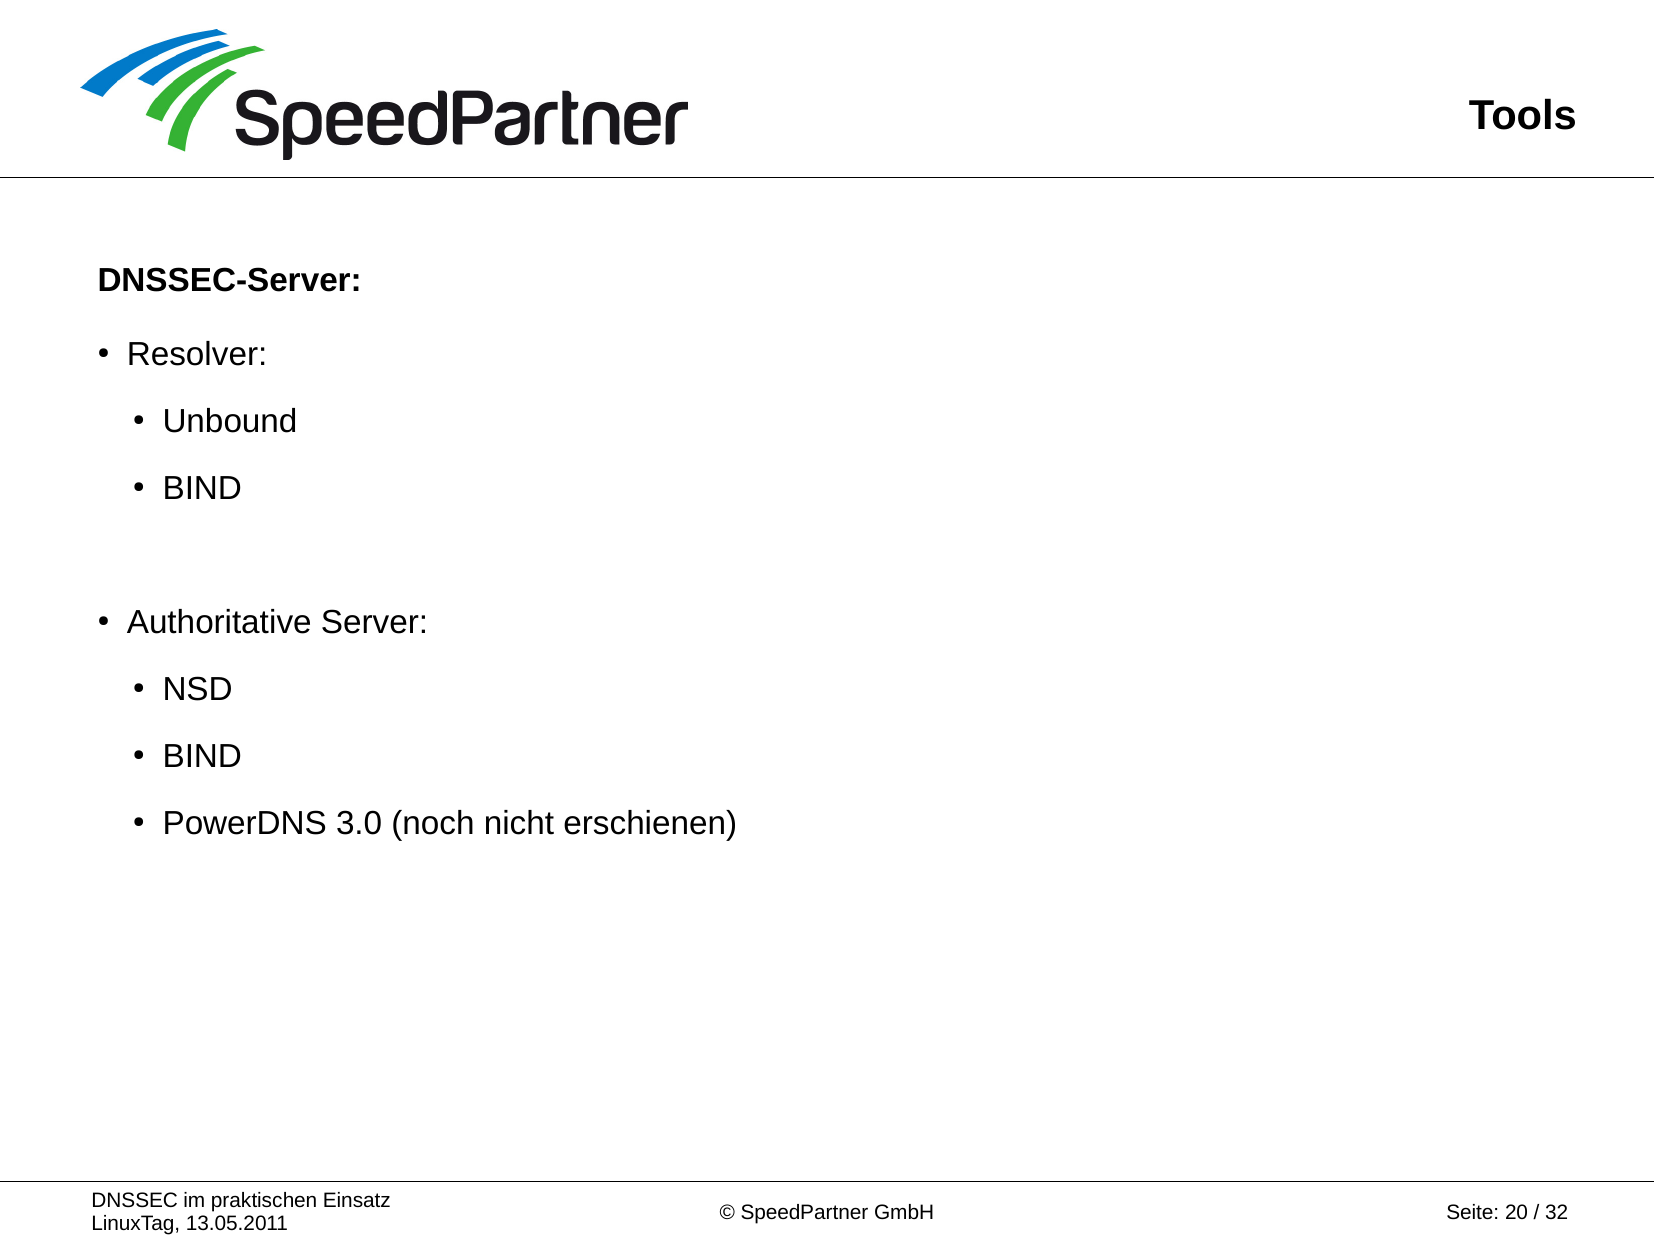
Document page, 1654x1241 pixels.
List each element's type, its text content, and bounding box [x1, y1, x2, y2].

text_box DNSSEC-Server: Resolver: Unbound BIND Authoritative Server: NSD BIND PowerDNS 3.0 (noch nicht erschienen) [82, 253, 1565, 1151]
title Tools [590, 70, 1577, 160]
picture [80, 29, 688, 160]
